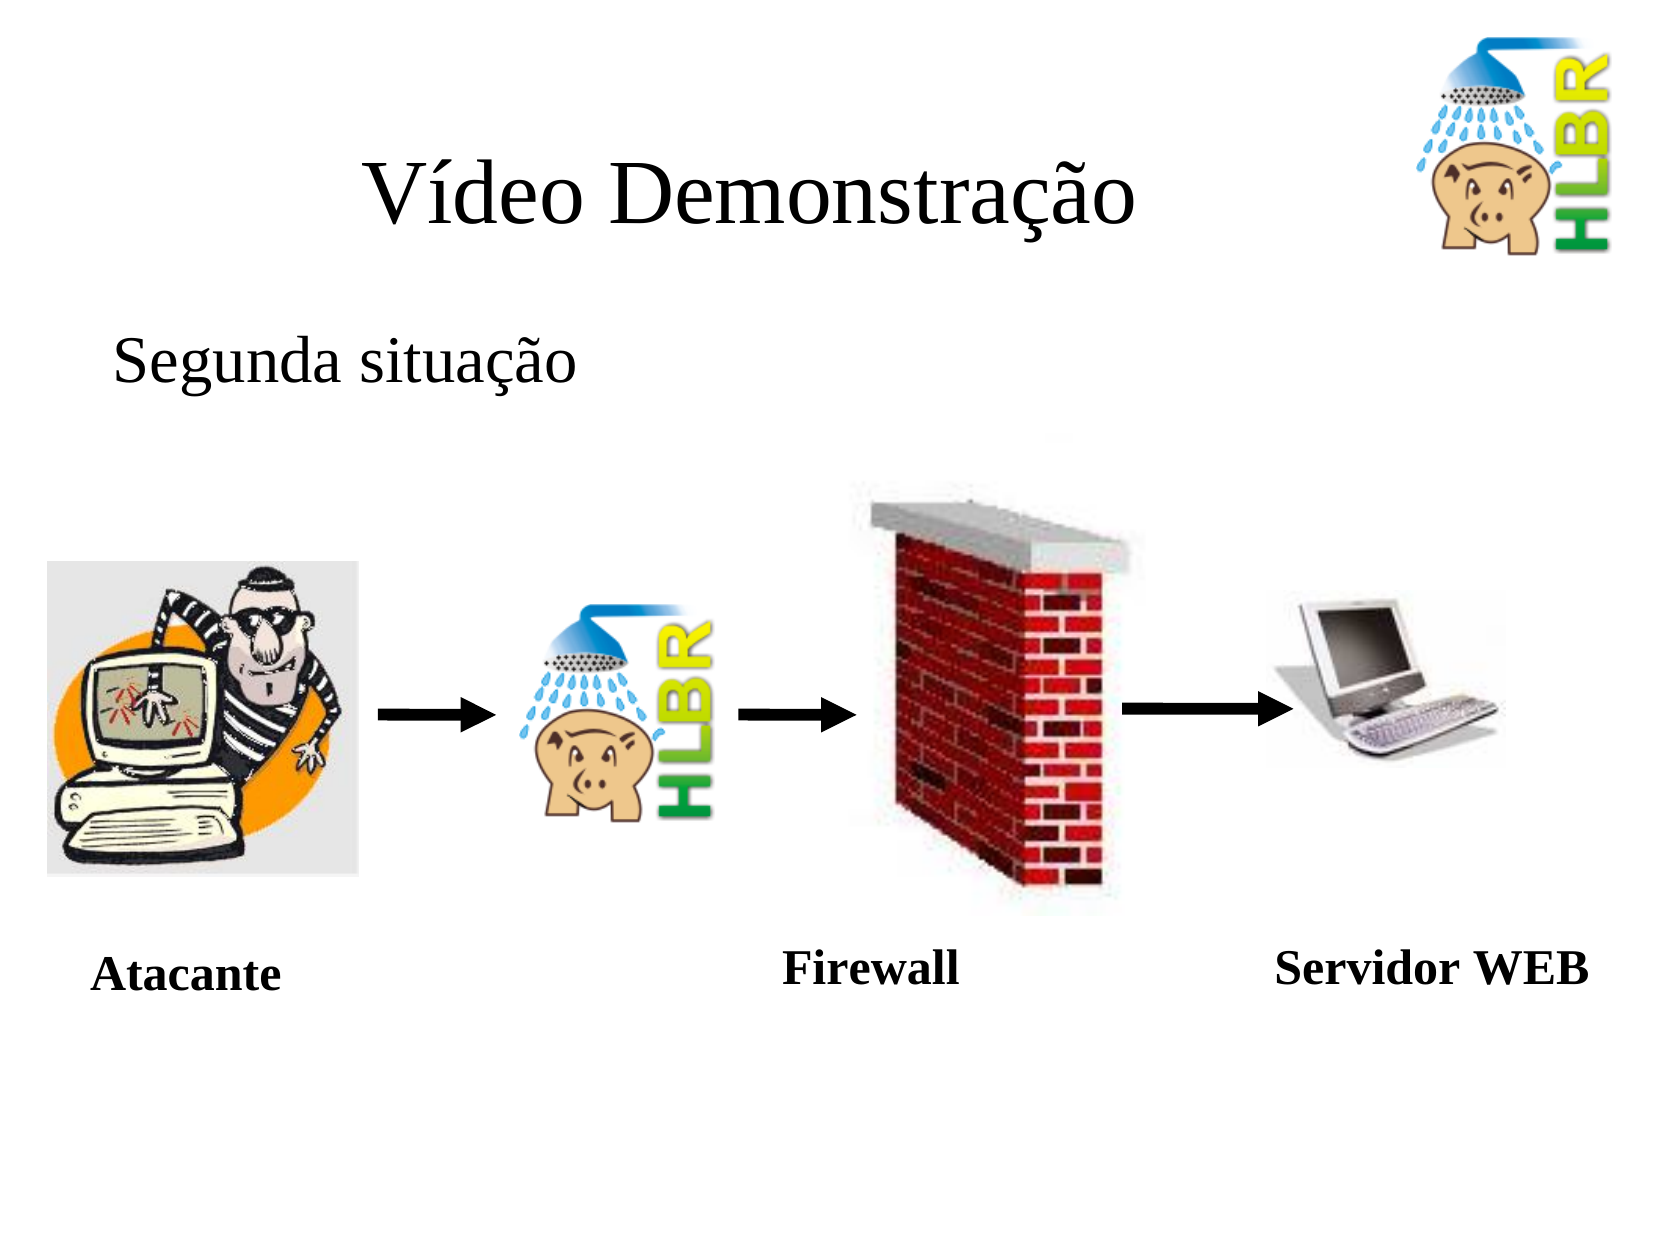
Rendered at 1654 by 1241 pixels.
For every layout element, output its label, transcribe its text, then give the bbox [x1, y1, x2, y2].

picture [47, 561, 359, 877]
text_box Vídeo Demonstração [112, 76, 1388, 312]
picture [519, 604, 715, 827]
text_box Servidor WEB [1240, 934, 1624, 1067]
text_box Firewall [679, 933, 1063, 1008]
picture [1266, 590, 1506, 768]
text_box Segunda situação [112, 324, 1388, 1020]
text_box Atacante [64, 939, 308, 1073]
picture [1416, 37, 1612, 260]
